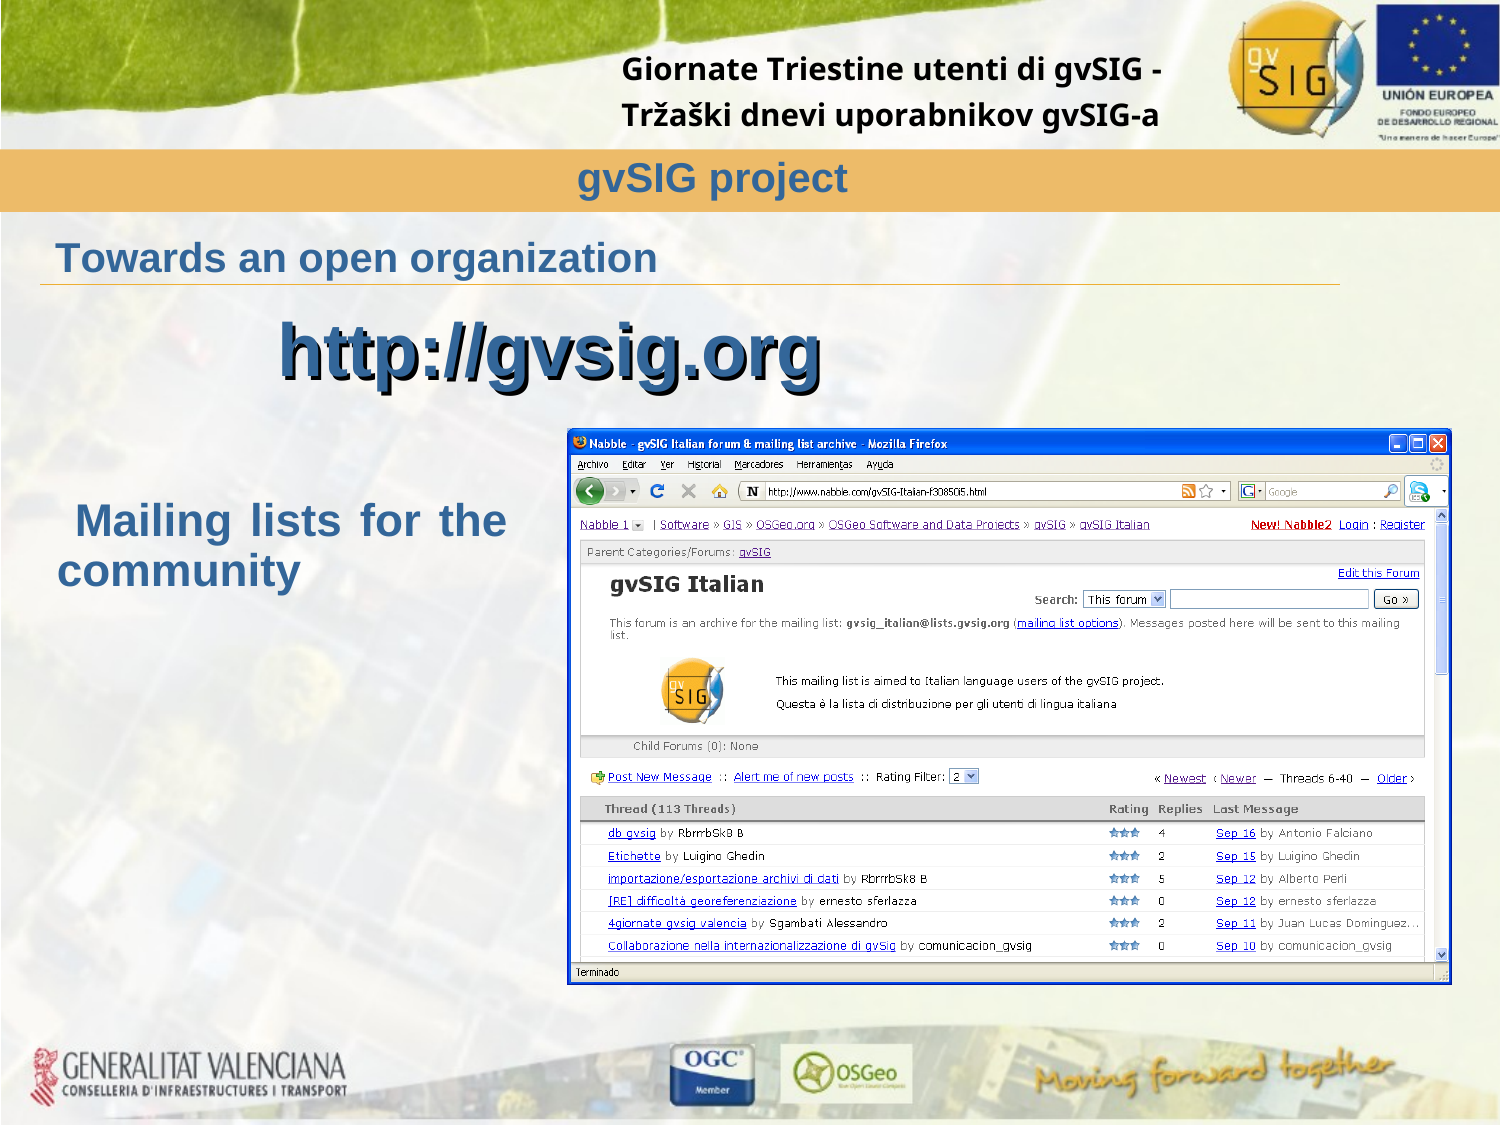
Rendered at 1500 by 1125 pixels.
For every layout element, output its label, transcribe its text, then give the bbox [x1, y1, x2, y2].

text_box gvSIG project [0, 149, 1426, 219]
picture [1, 0, 1500, 149]
text_box Towards an open organization [40, 219, 691, 290]
text_box Mailing lists for the community [42, 438, 523, 617]
picture [1, 212, 1500, 1125]
text_box http://gvsig.org [262, 304, 1180, 401]
